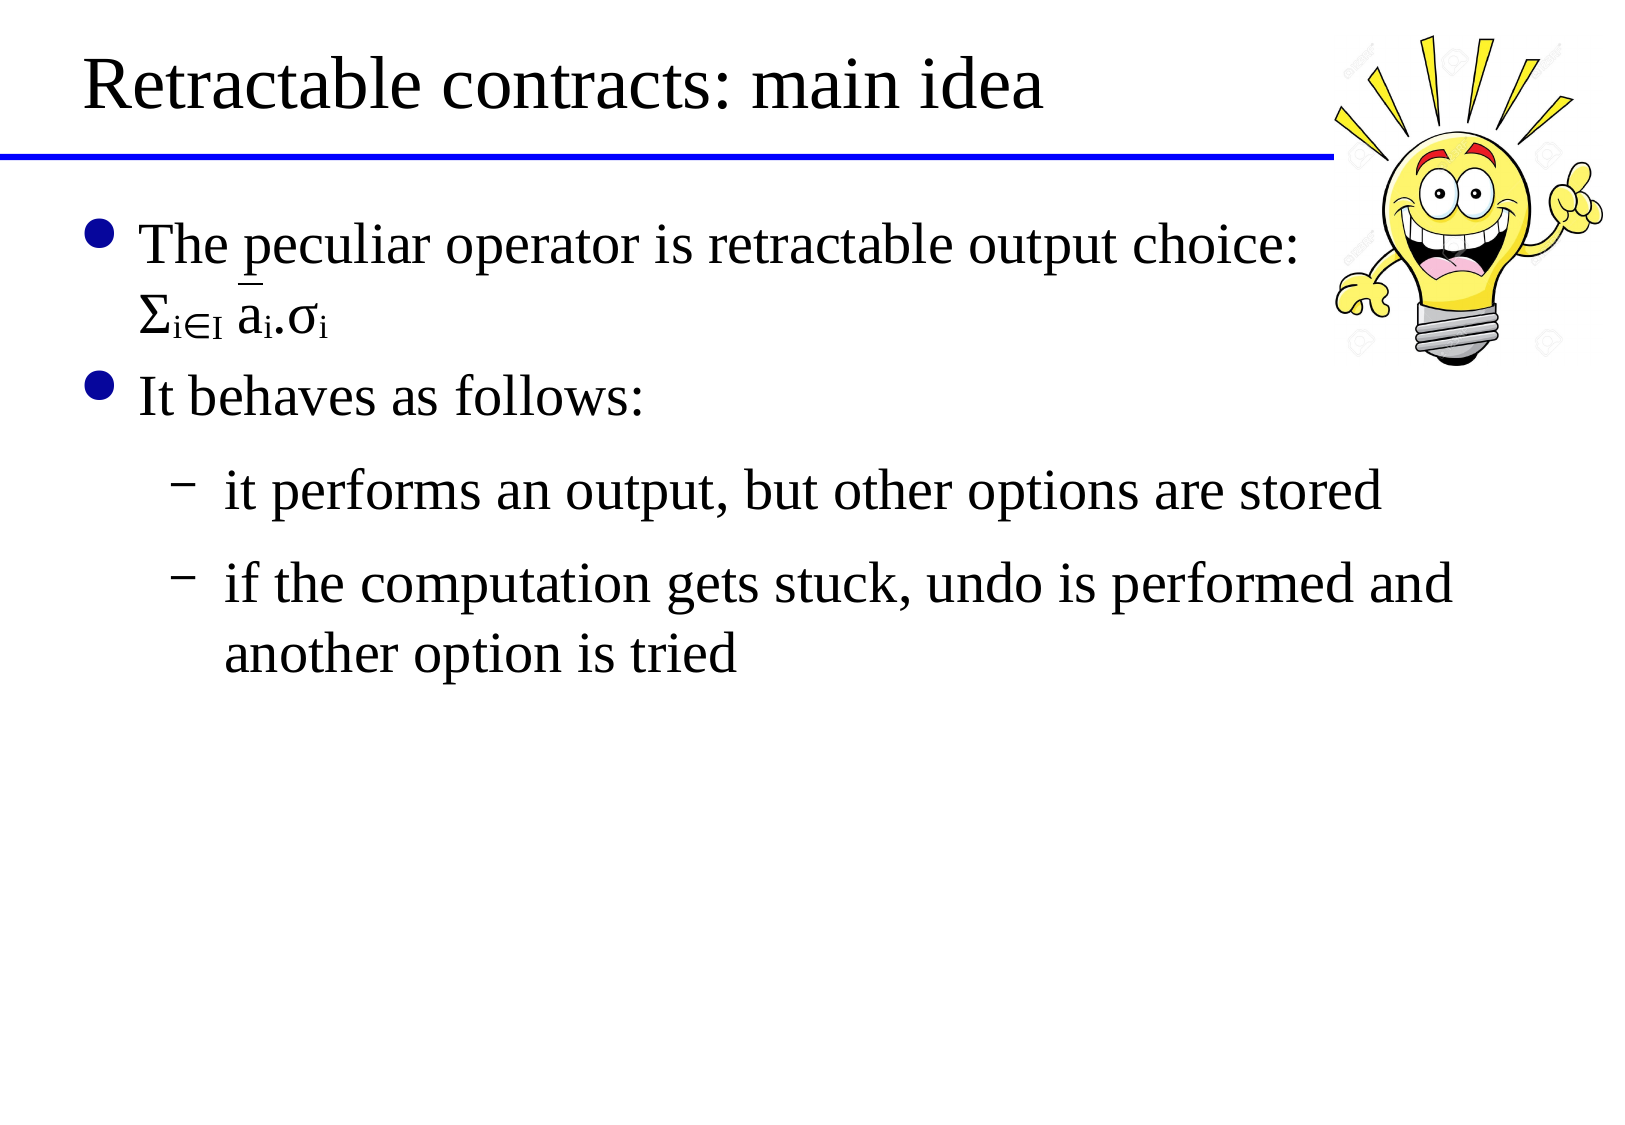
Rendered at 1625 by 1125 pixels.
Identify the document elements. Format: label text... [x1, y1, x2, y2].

title Retractable contracts: main idea [67, 27, 1544, 131]
picture [1334, 35, 1603, 366]
list The peculiar operator is retractable output choice: Σi∈I ai.σi It behaves as follows: it performs an output, but other options are stored if the computation gets stuck, undo is performed and another option is tried [67, 198, 1478, 1061]
